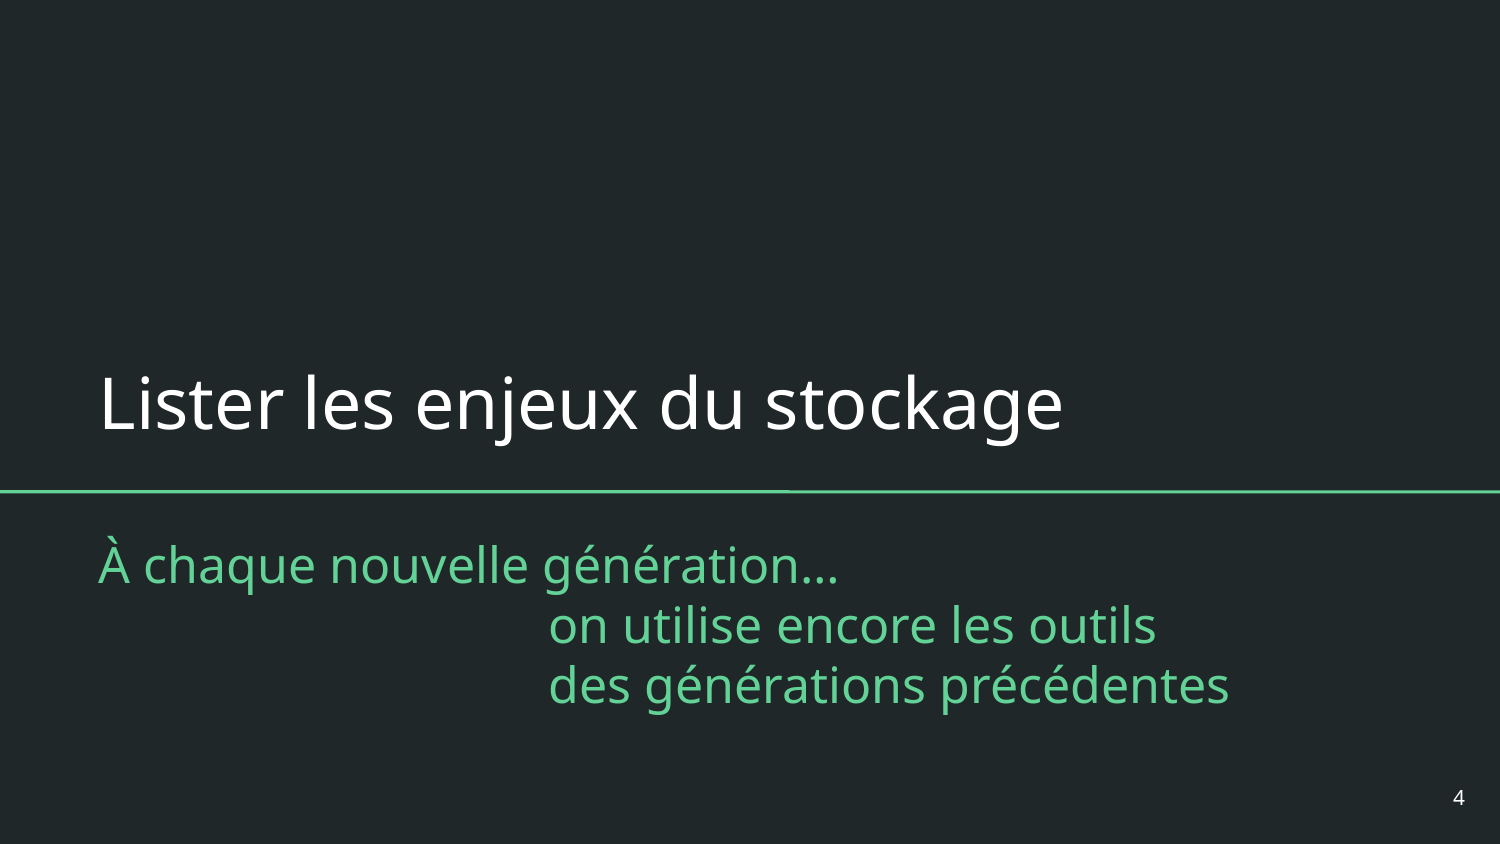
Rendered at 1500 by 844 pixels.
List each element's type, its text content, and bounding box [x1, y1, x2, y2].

slide_number <numéro> [1389, 764, 1480, 830]
text_box À chaque nouvelle génération… on utilise encore les outils des générations précédentes [83, 518, 1447, 729]
title Lister les enjeux du stockage [83, 337, 1417, 466]
